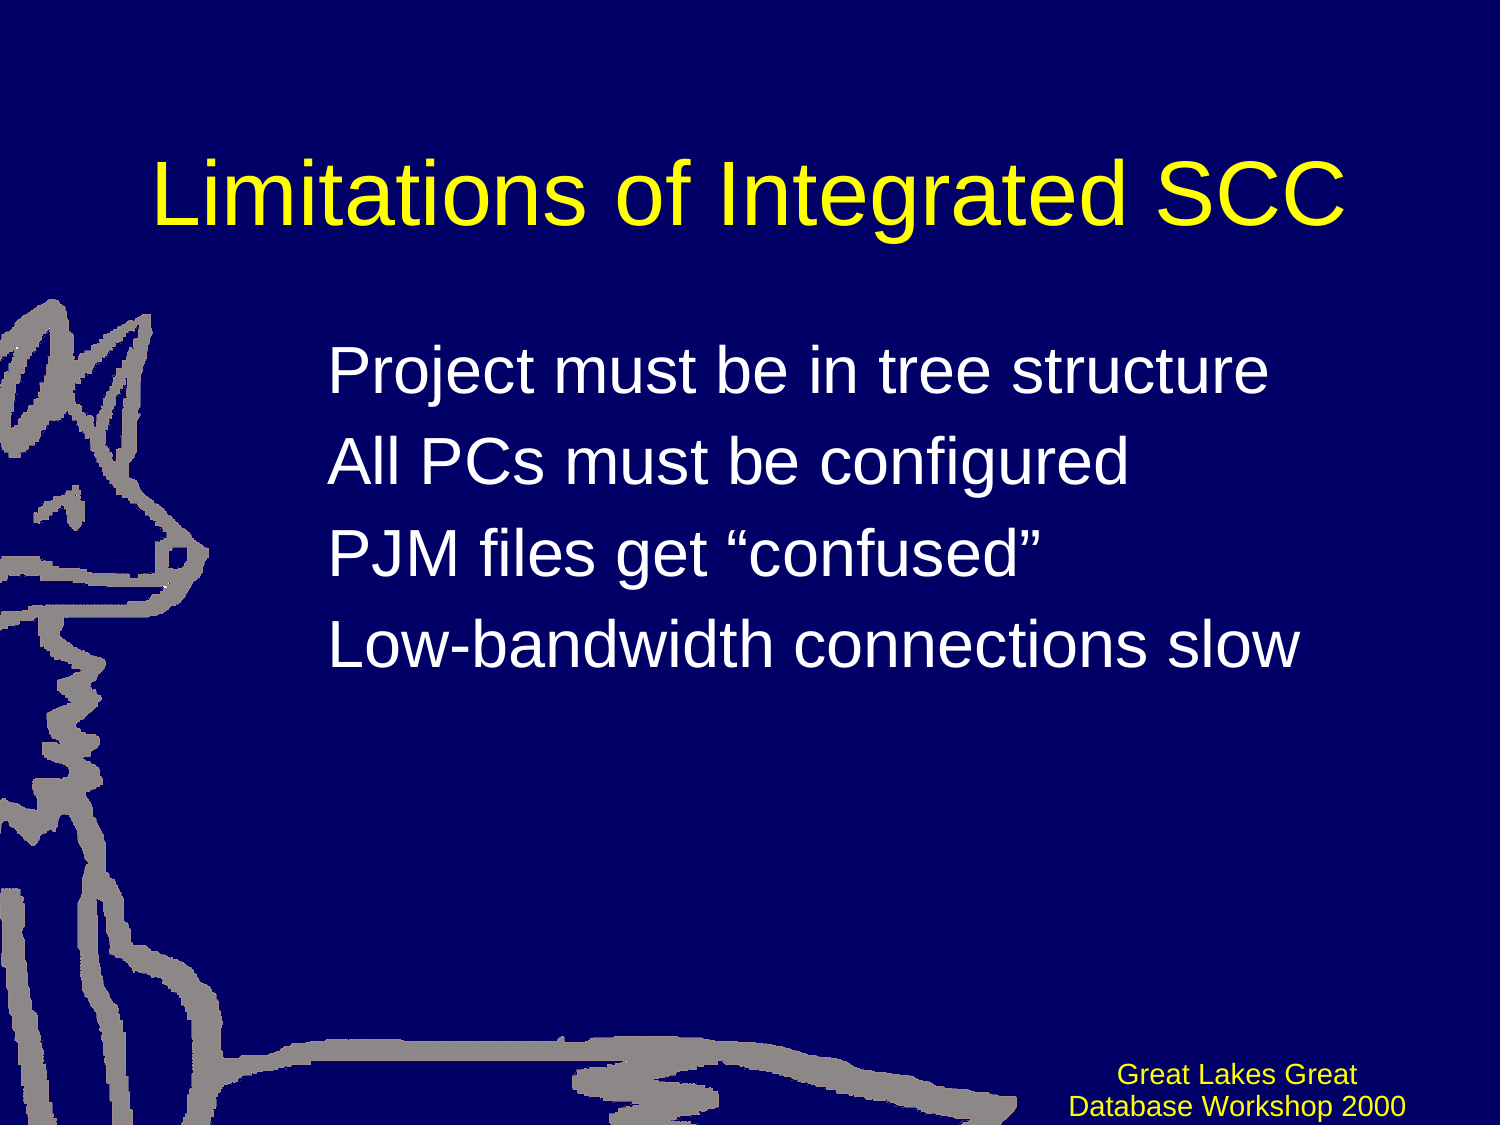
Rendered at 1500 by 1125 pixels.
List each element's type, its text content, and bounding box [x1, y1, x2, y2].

title Limitations of Integrated SCC [112, 99, 1388, 288]
list Project must be in tree structure All PCs must be configured PJM files get “confused” Low-bandwidth connections slow [312, 324, 1413, 1001]
picture [0, 275, 1019, 1125]
